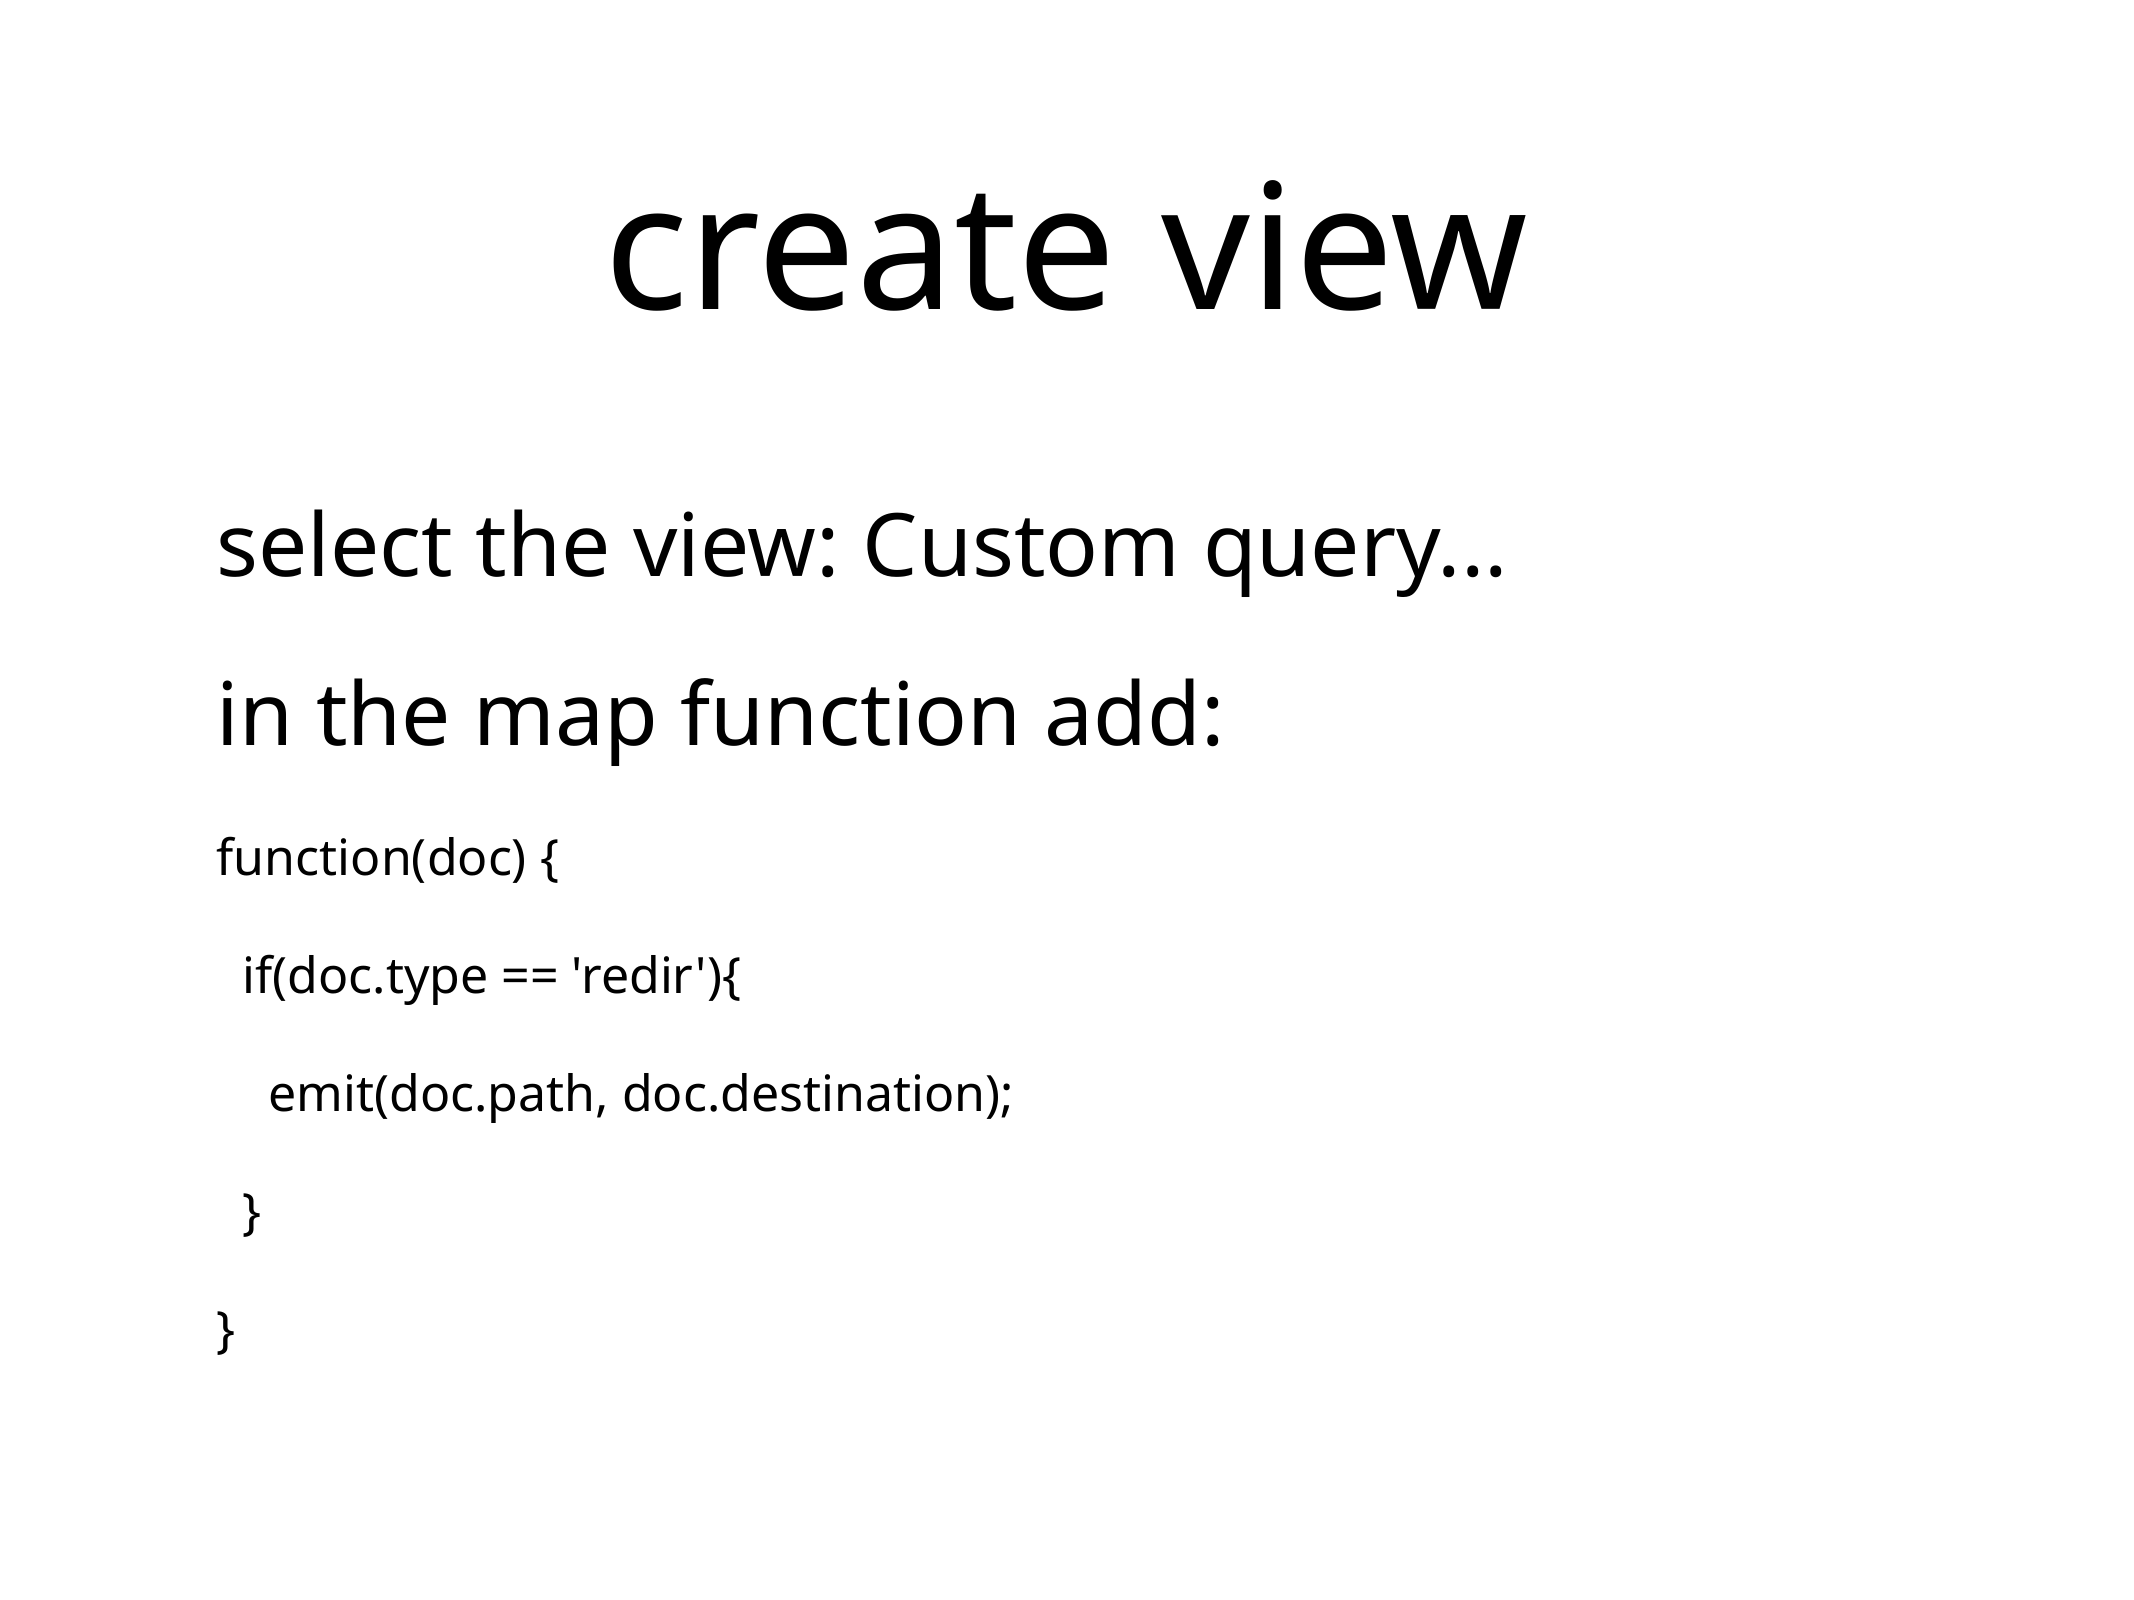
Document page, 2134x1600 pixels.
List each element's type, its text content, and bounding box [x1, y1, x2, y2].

list select the view: Custom query... in the map function add: function(doc) { if(doc.type == 'redir'){ emit(doc.path, doc.destination); } } [208, 454, 1925, 1392]
title create view [208, 41, 1925, 442]
